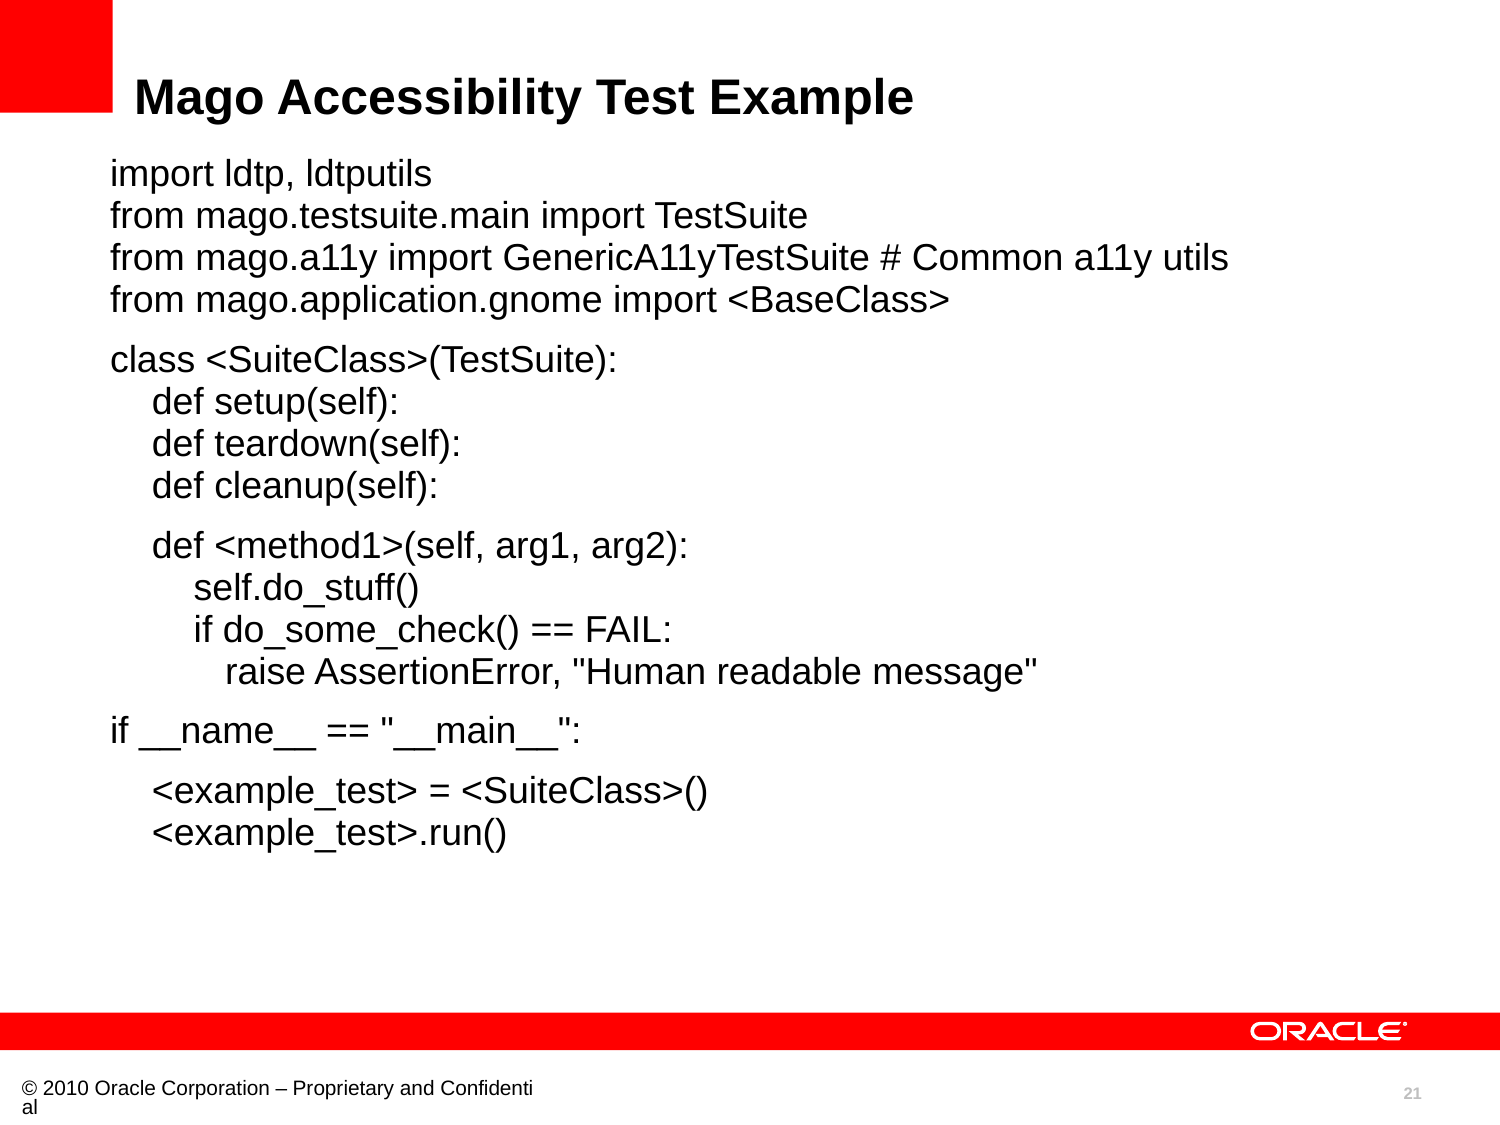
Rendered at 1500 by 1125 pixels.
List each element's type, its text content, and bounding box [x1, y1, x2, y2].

title Mago Accessibility Test Example [134, 64, 1377, 152]
list import ldtp, ldtputils from mago.testsuite.main import TestSuite from mago.a11y import GenericA11yTestSuite # Common a11y utils from mago.application.gnome import <BaseClass> class <SuiteClass>(TestSuite): def setup(self): def teardown(self): def cleanup(self): def <method1>(self, arg1, arg2): self.do_stuff() if do_some_check() == FAIL: raise AssertionError, "Human readable message" if __name__ == "__main__": <example_test> = <SuiteClass>() <example_test>.run() [109, 152, 1388, 914]
